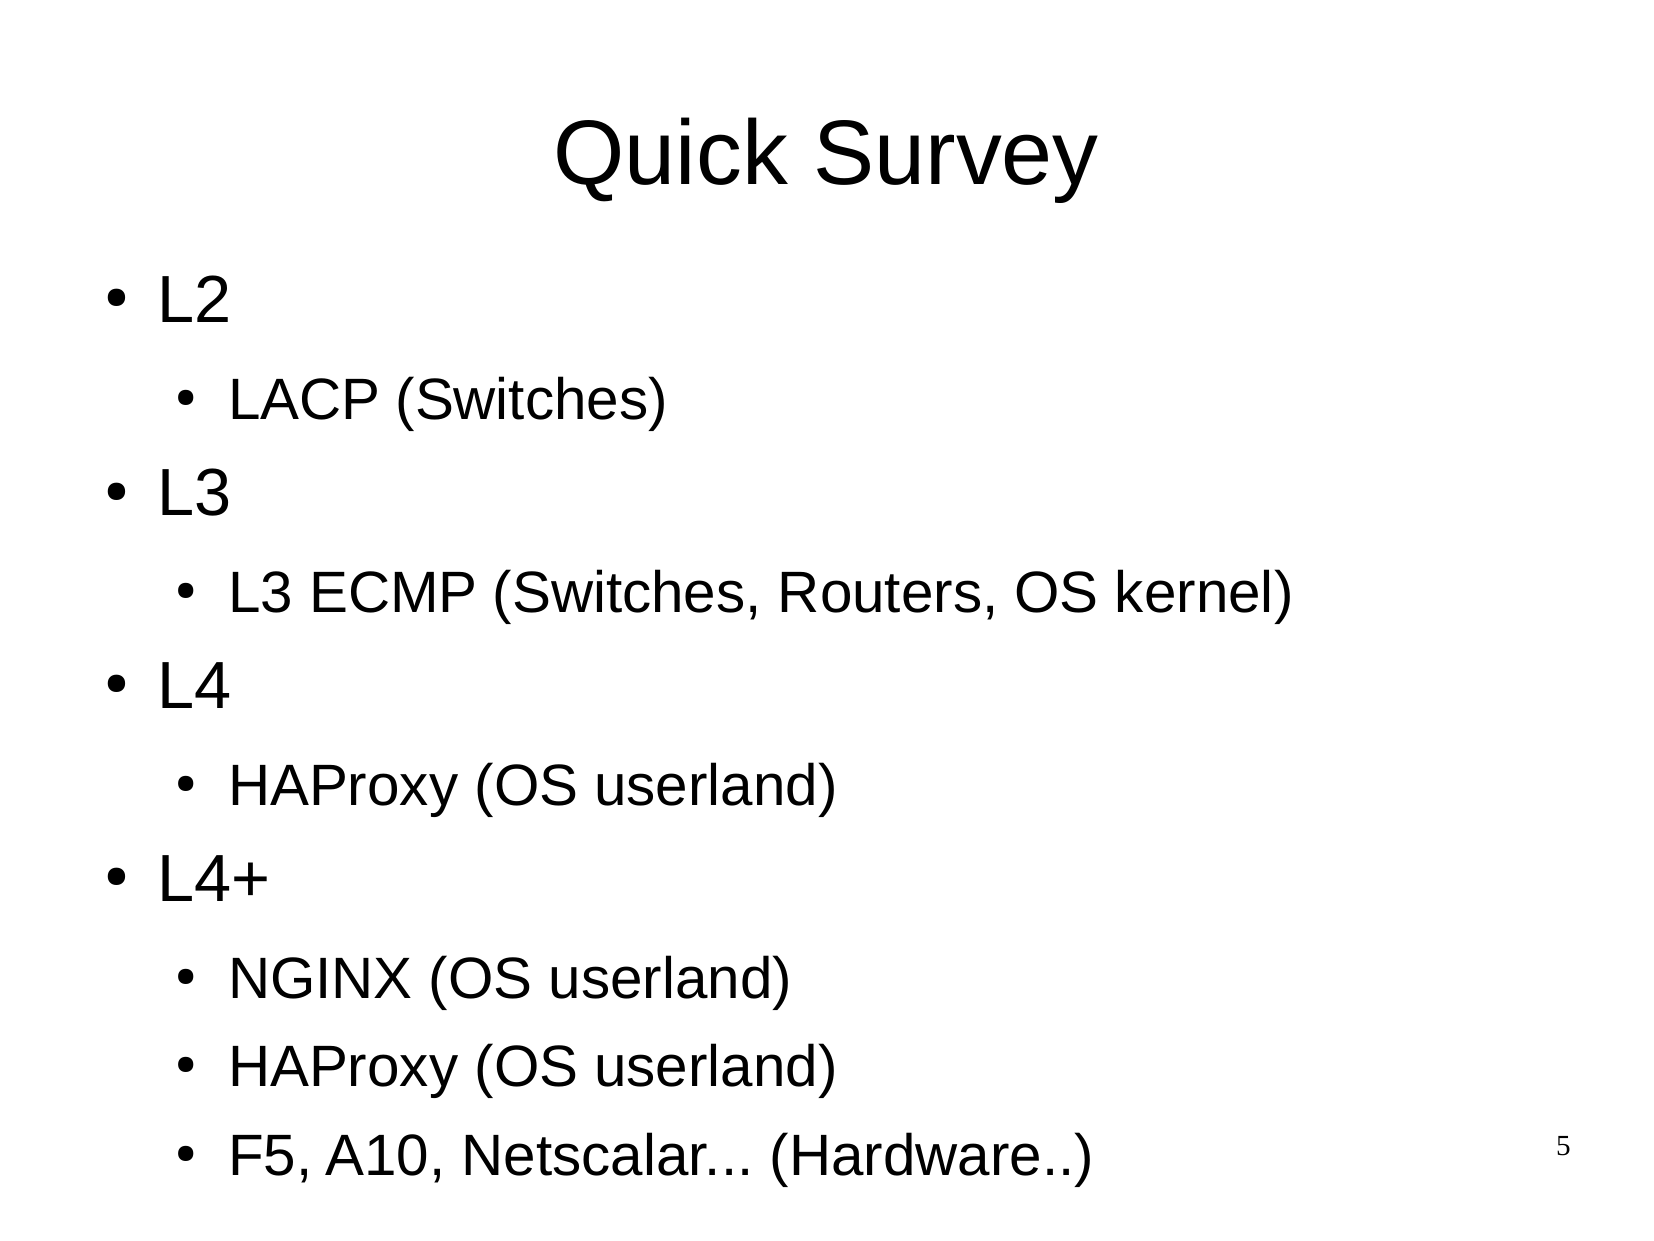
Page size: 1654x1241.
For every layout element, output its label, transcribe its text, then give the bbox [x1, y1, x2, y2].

list L2 LACP (Switches) L3 L3 ECMP (Switches, Routers, OS kernel) L4 HAProxy (OS userland) L4+ NGINX (OS userland) HAProxy (OS userland) F5, A10, Netscalar... (Hardware..) [86, 262, 1576, 1188]
title Quick Survey [82, 49, 1571, 257]
